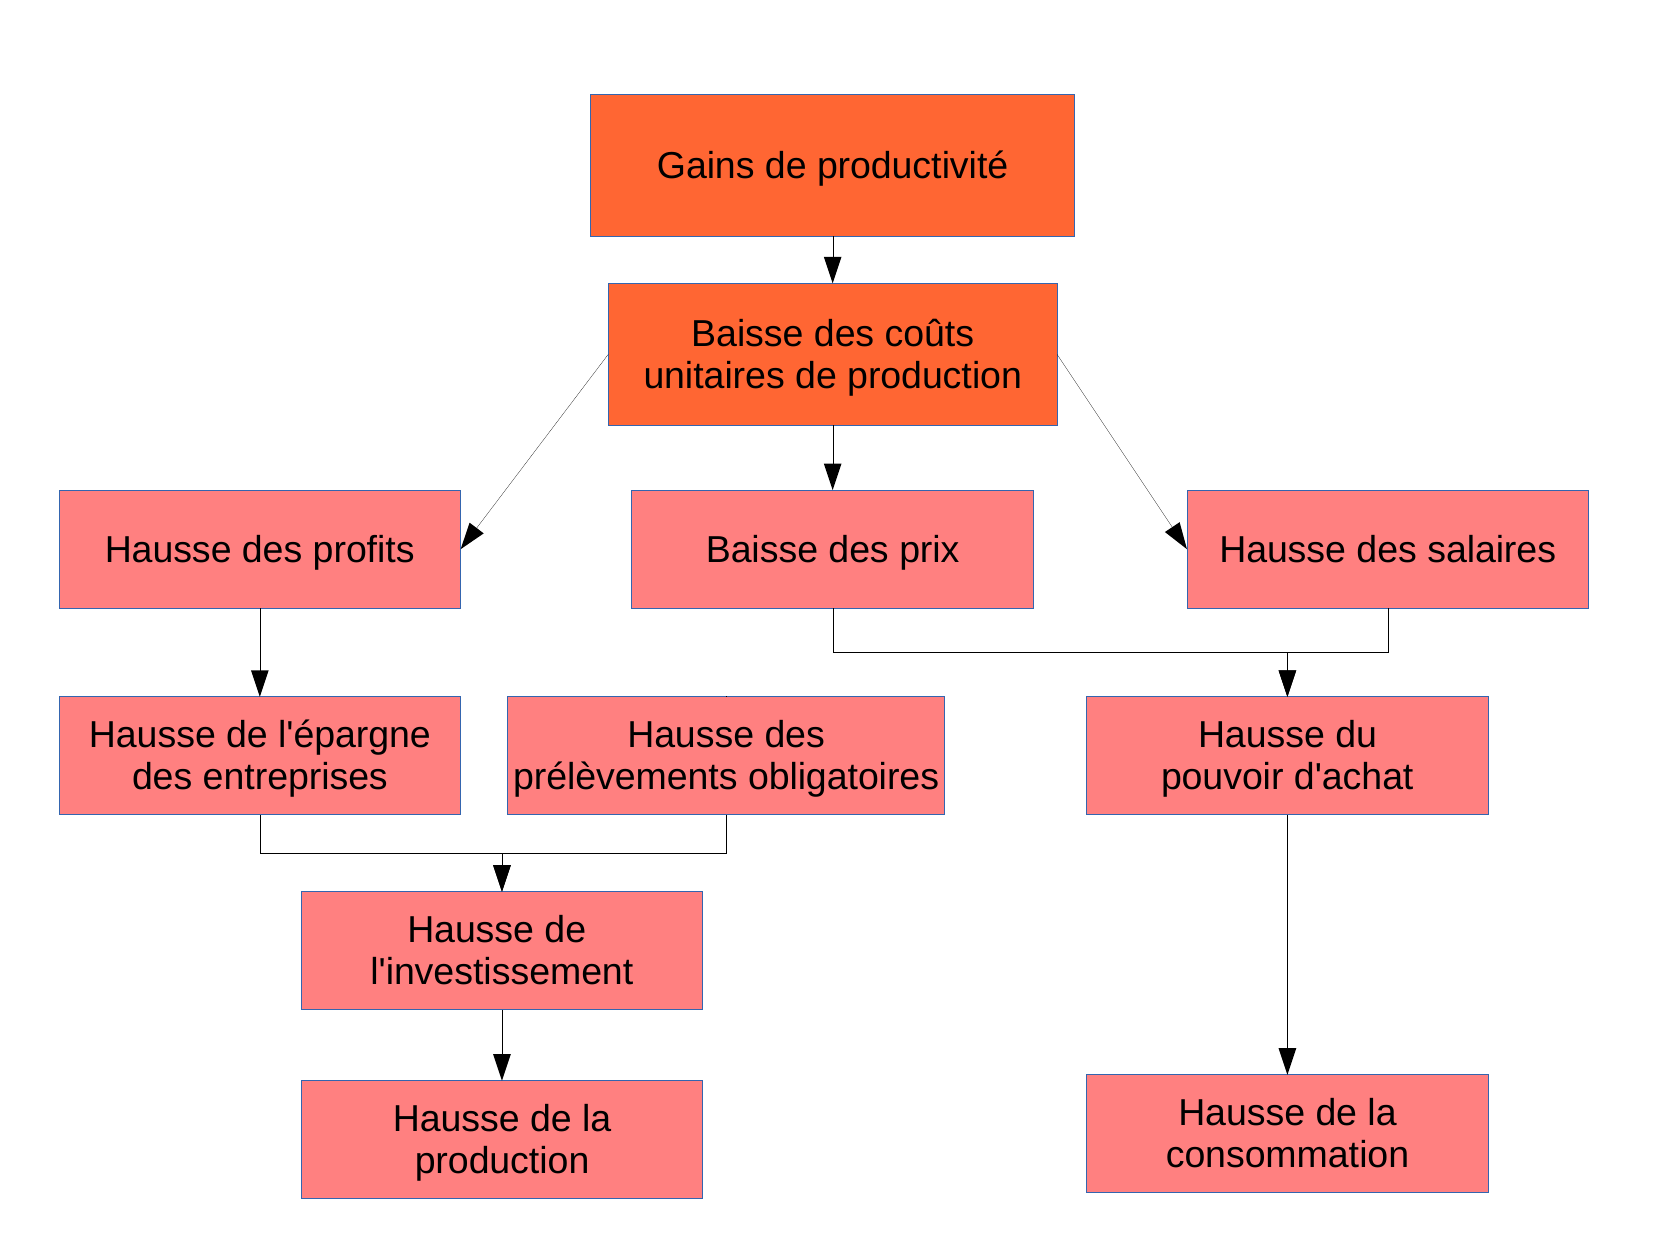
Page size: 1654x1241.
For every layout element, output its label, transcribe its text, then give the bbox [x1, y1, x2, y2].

text_box Hausse de l'investissement [301, 891, 703, 1010]
text_box Gains de productivité [590, 94, 1075, 237]
text_box Baisse des prix [631, 490, 1034, 609]
text_box Hausse de l'épargne des entreprises [59, 696, 461, 815]
text_box Hausse des prélèvements obligatoires [507, 696, 945, 815]
text_box Hausse des profits [59, 490, 461, 609]
text_box Hausse du pouvoir d'achat [1086, 696, 1489, 815]
text_box Hausse de la consommation [1086, 1074, 1489, 1193]
text_box Baisse des coûts unitaires de production [608, 283, 1058, 426]
text_box Hausse de la production [301, 1080, 703, 1199]
text_box Hausse des salaires [1187, 490, 1589, 609]
